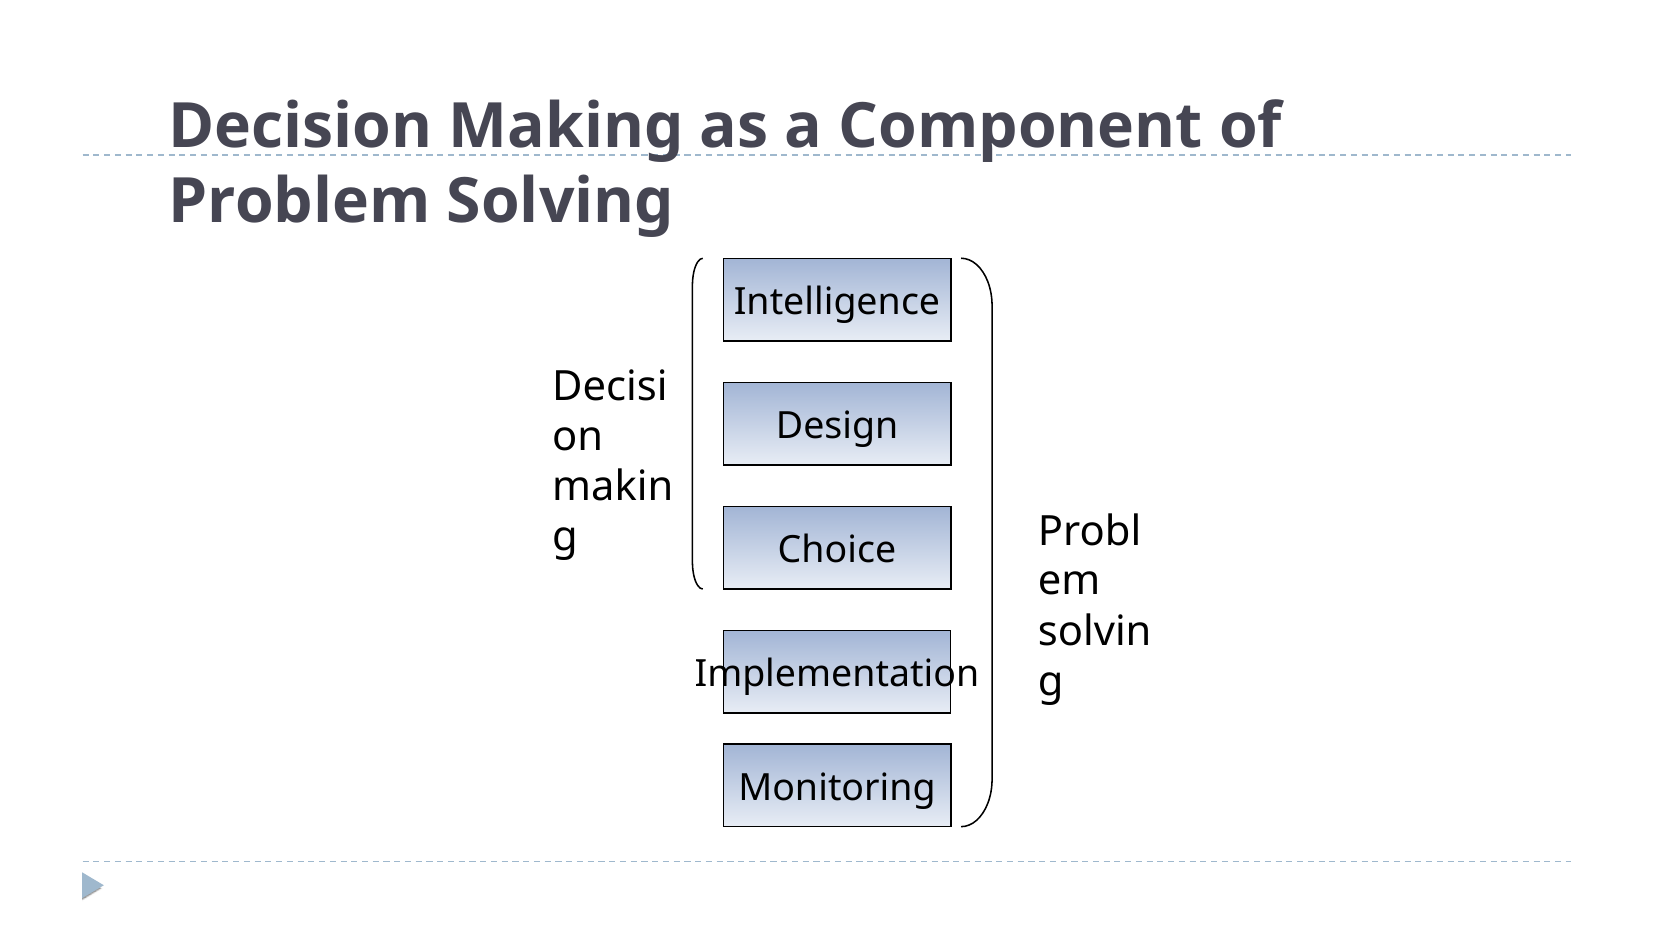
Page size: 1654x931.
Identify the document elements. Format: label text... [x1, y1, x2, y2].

text_box Implementation [723, 630, 951, 713]
text_box Monitoring [723, 744, 951, 827]
text_box Problem solving [1023, 496, 1179, 711]
text_box Intelligence [723, 258, 951, 341]
text_box Choice [723, 506, 951, 589]
title Decision Making as a Component of Problem Solving [153, 56, 1430, 243]
text_box Design [723, 382, 951, 465]
text_box Decision making [537, 351, 693, 567]
